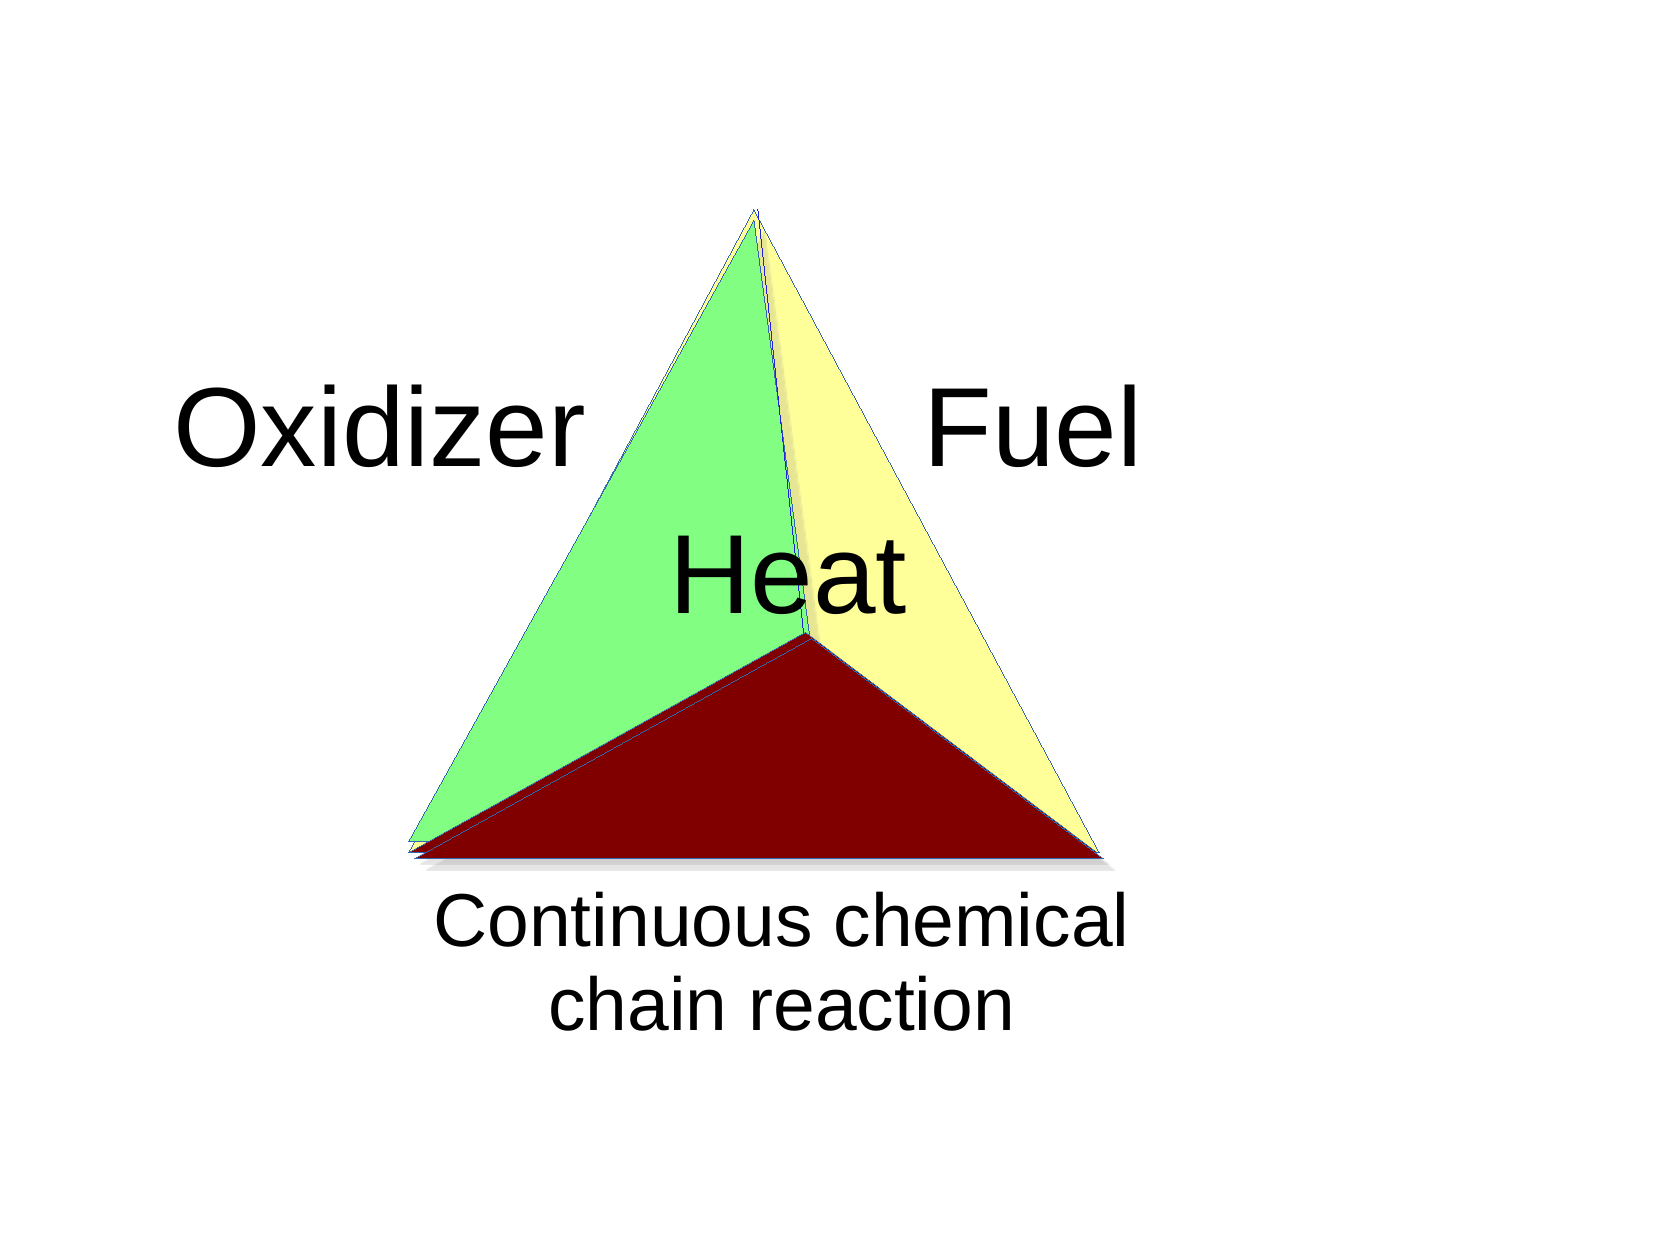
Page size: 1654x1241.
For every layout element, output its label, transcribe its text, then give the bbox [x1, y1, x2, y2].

text_box Oxidizer [158, 357, 601, 498]
text_box Fuel [908, 357, 1158, 498]
text_box Continuous chemical chain reaction [418, 870, 1145, 1054]
text_box Heat [654, 504, 922, 646]
text_box [408, 209, 1104, 859]
